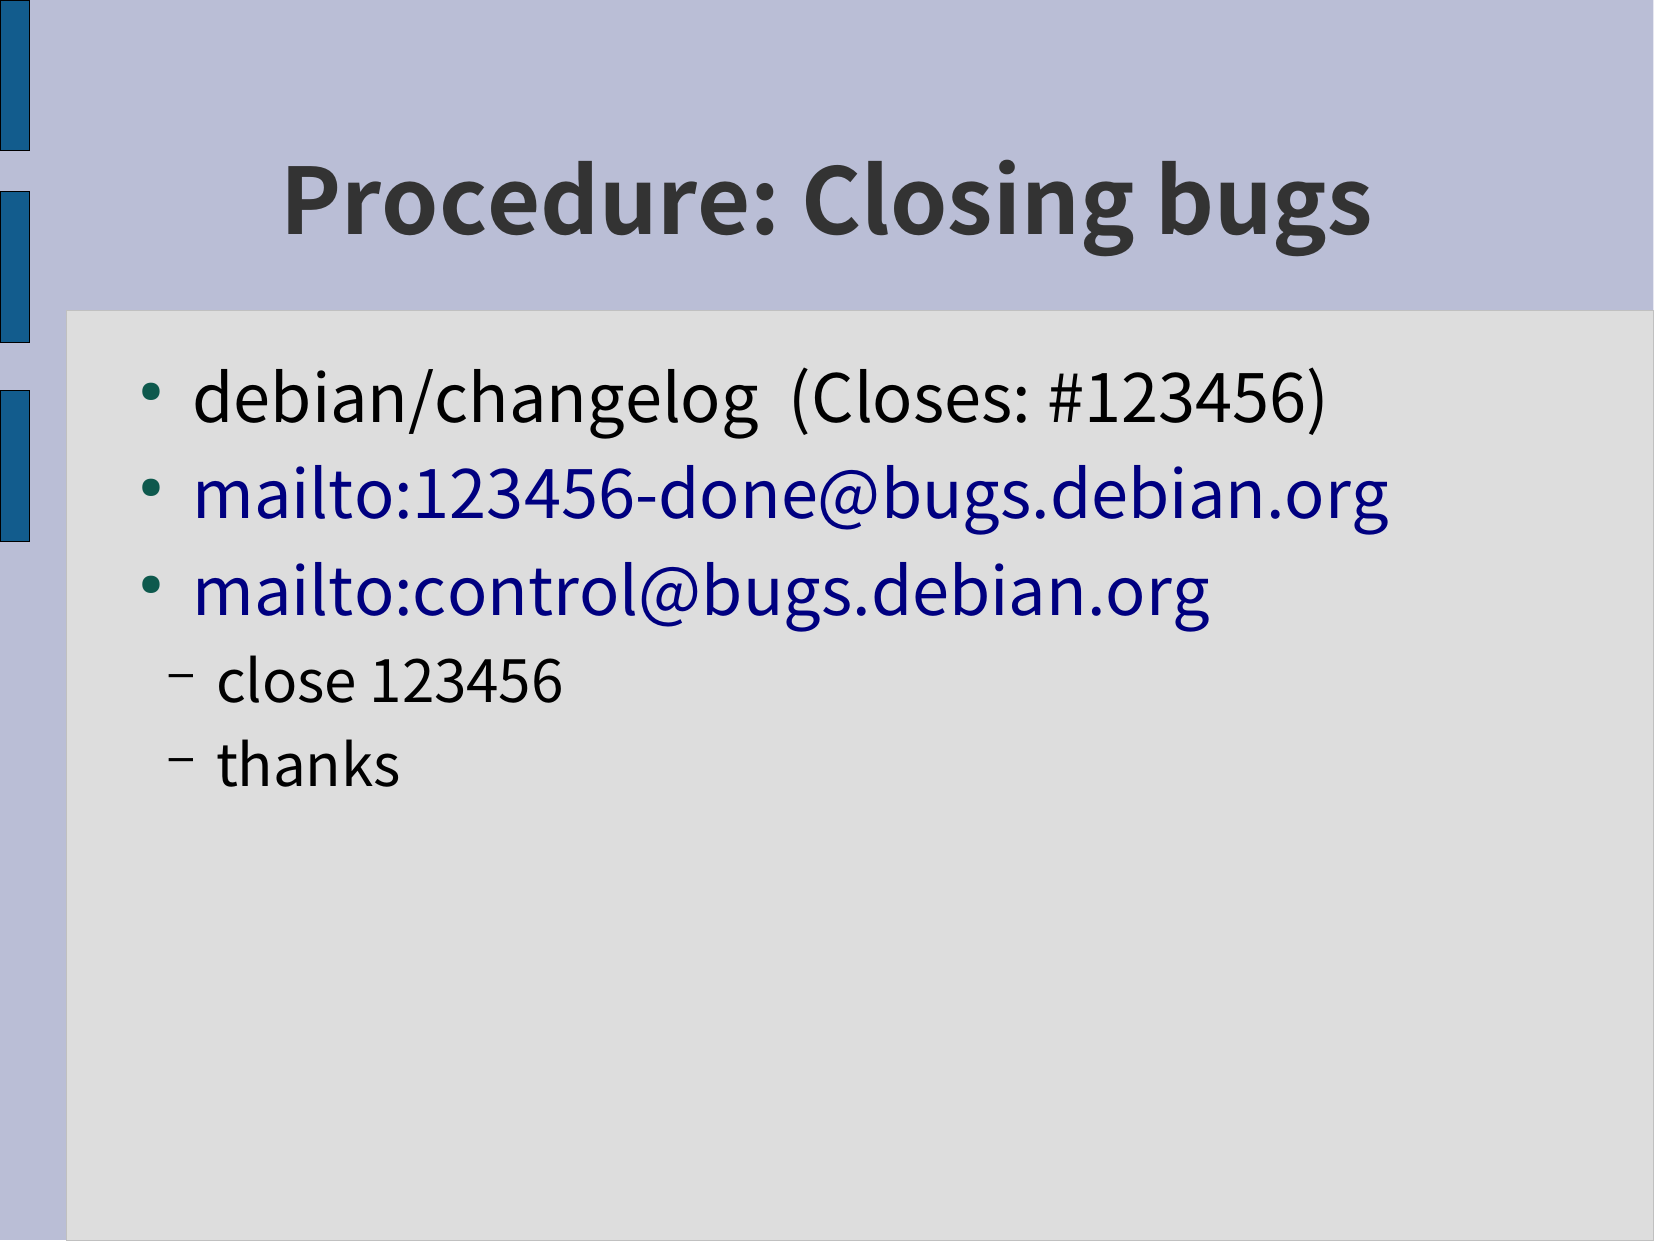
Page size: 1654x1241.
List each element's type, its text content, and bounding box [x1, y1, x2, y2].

list debian/changelog (Closes: #123456) mailto:123456-done@bugs.debian.org mailto:control@bugs.debian.org close 123456 thanks [121, 344, 1534, 1164]
title Procedure: Closing bugs [121, 91, 1534, 299]
